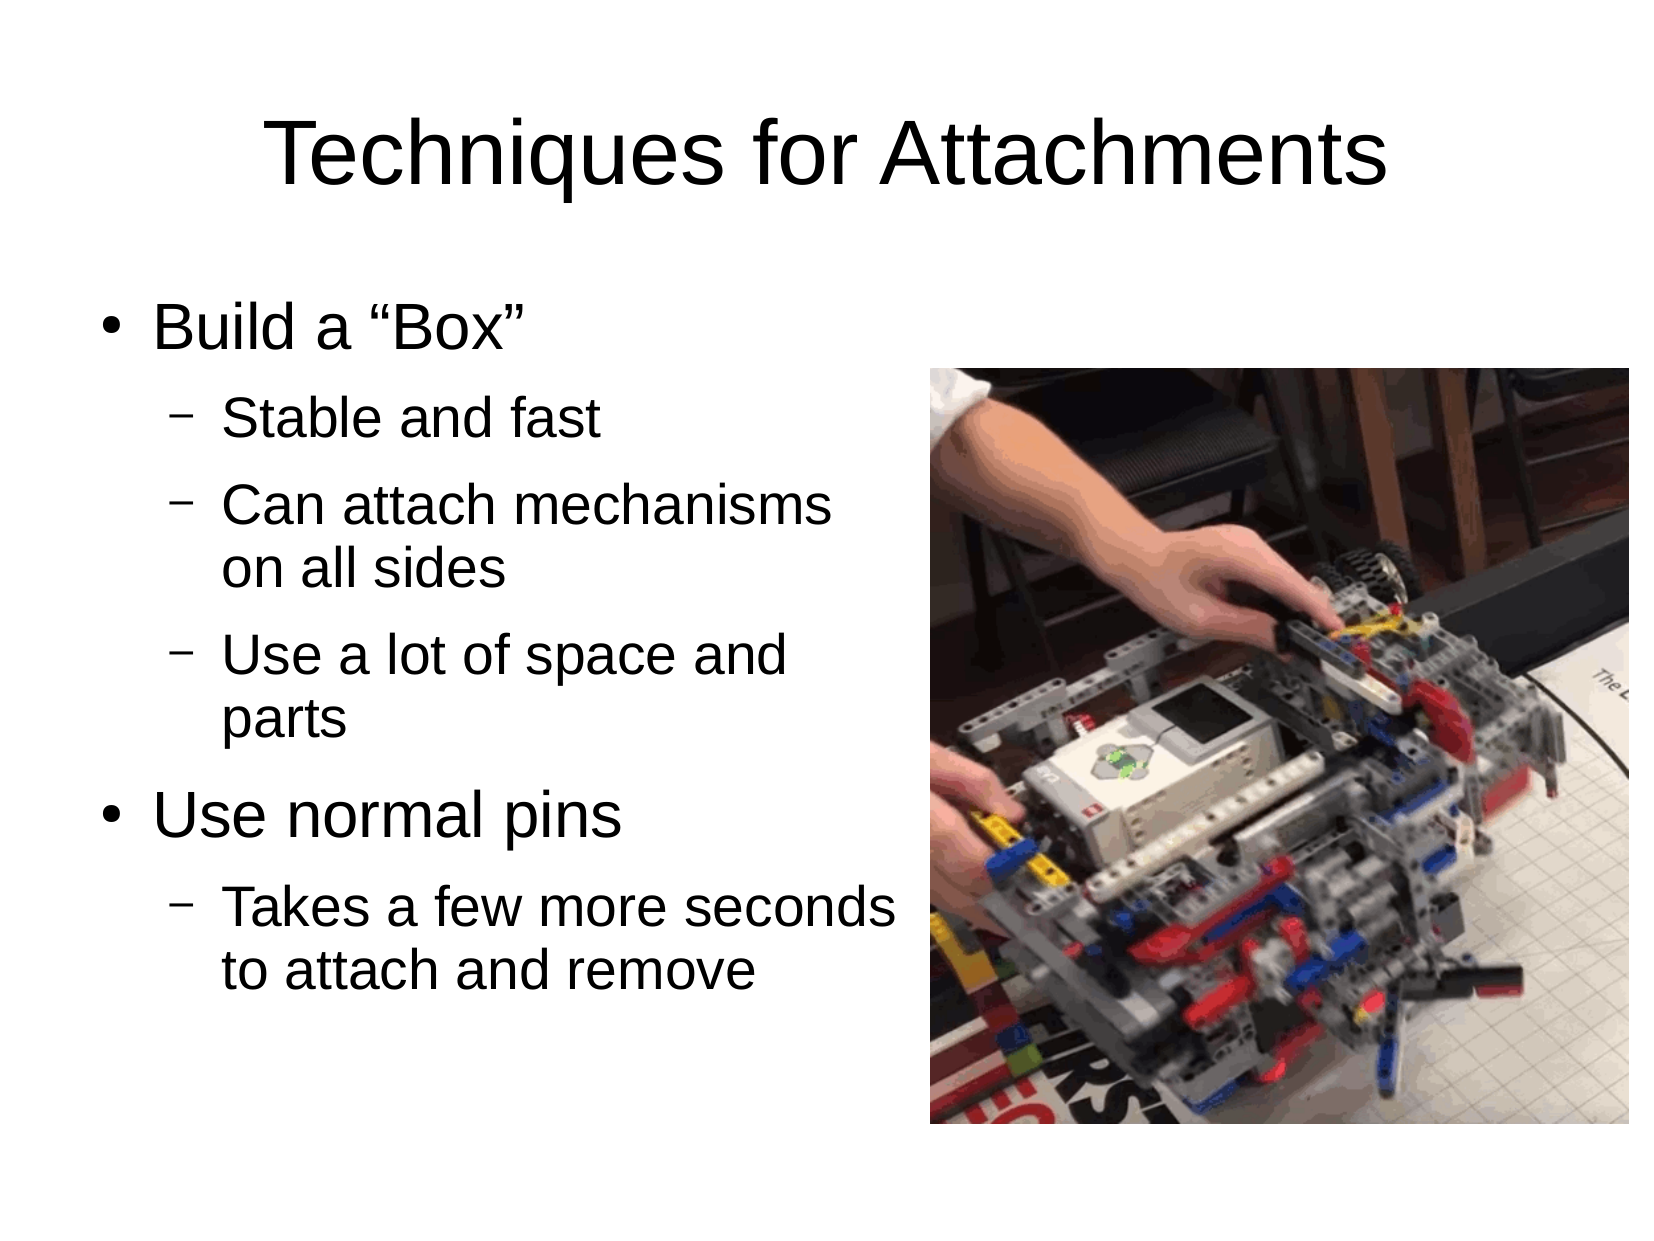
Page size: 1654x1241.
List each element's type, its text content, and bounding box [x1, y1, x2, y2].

title Techniques for Attachments [82, 49, 1571, 257]
picture [930, 368, 1629, 1124]
list Build a “Box” Stable and fast Can attach mechanisms on all sides Use a lot of space and parts Use normal pins Takes a few more seconds to attach and remove [82, 290, 1561, 1010]
